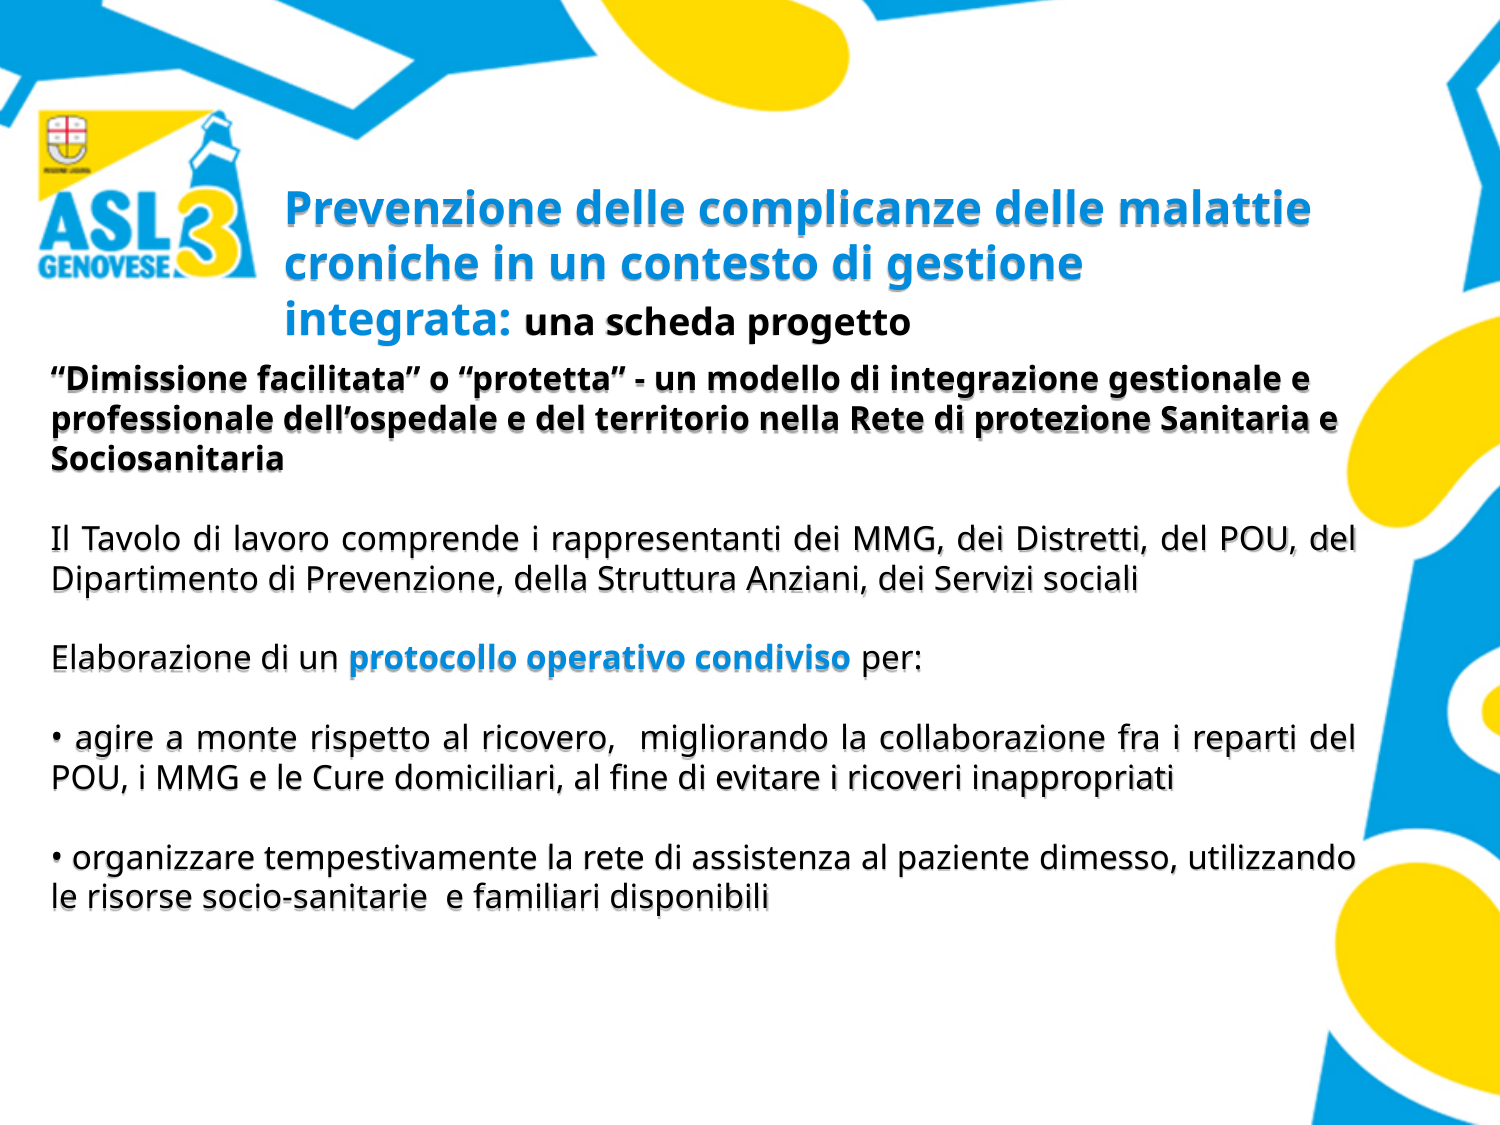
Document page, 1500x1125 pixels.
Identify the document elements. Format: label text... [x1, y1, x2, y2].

list “Dimissione facilitata” o “protetta” - un modello di integrazione gestionale e professionale dell’ospedale e del territorio nella Rete di protezione Sanitaria e Sociosanitaria Il Tavolo di lavoro comprende i rappresentanti dei MMG, dei Distretti, del POU, del Dipartimento di Prevenzione, della Struttura Anziani, dei Servizi sociali Elaborazione di un protocollo operativo condiviso per: agire a monte rispetto al ricovero, migliorando la collaborazione fra i reparti del POU, i MMG e le Cure domiciliari, al fine di evitare i ricoveri inappropriati organizzare tempestivamente la rete di assistenza al paziente dimesso, utilizzando le risorse socio-sanitarie e familiari disponibili [35, 350, 1374, 1125]
title Prevenzione delle complicanze delle malattie croniche in un contesto di gestione integrata: una scheda progetto [268, 171, 1331, 288]
